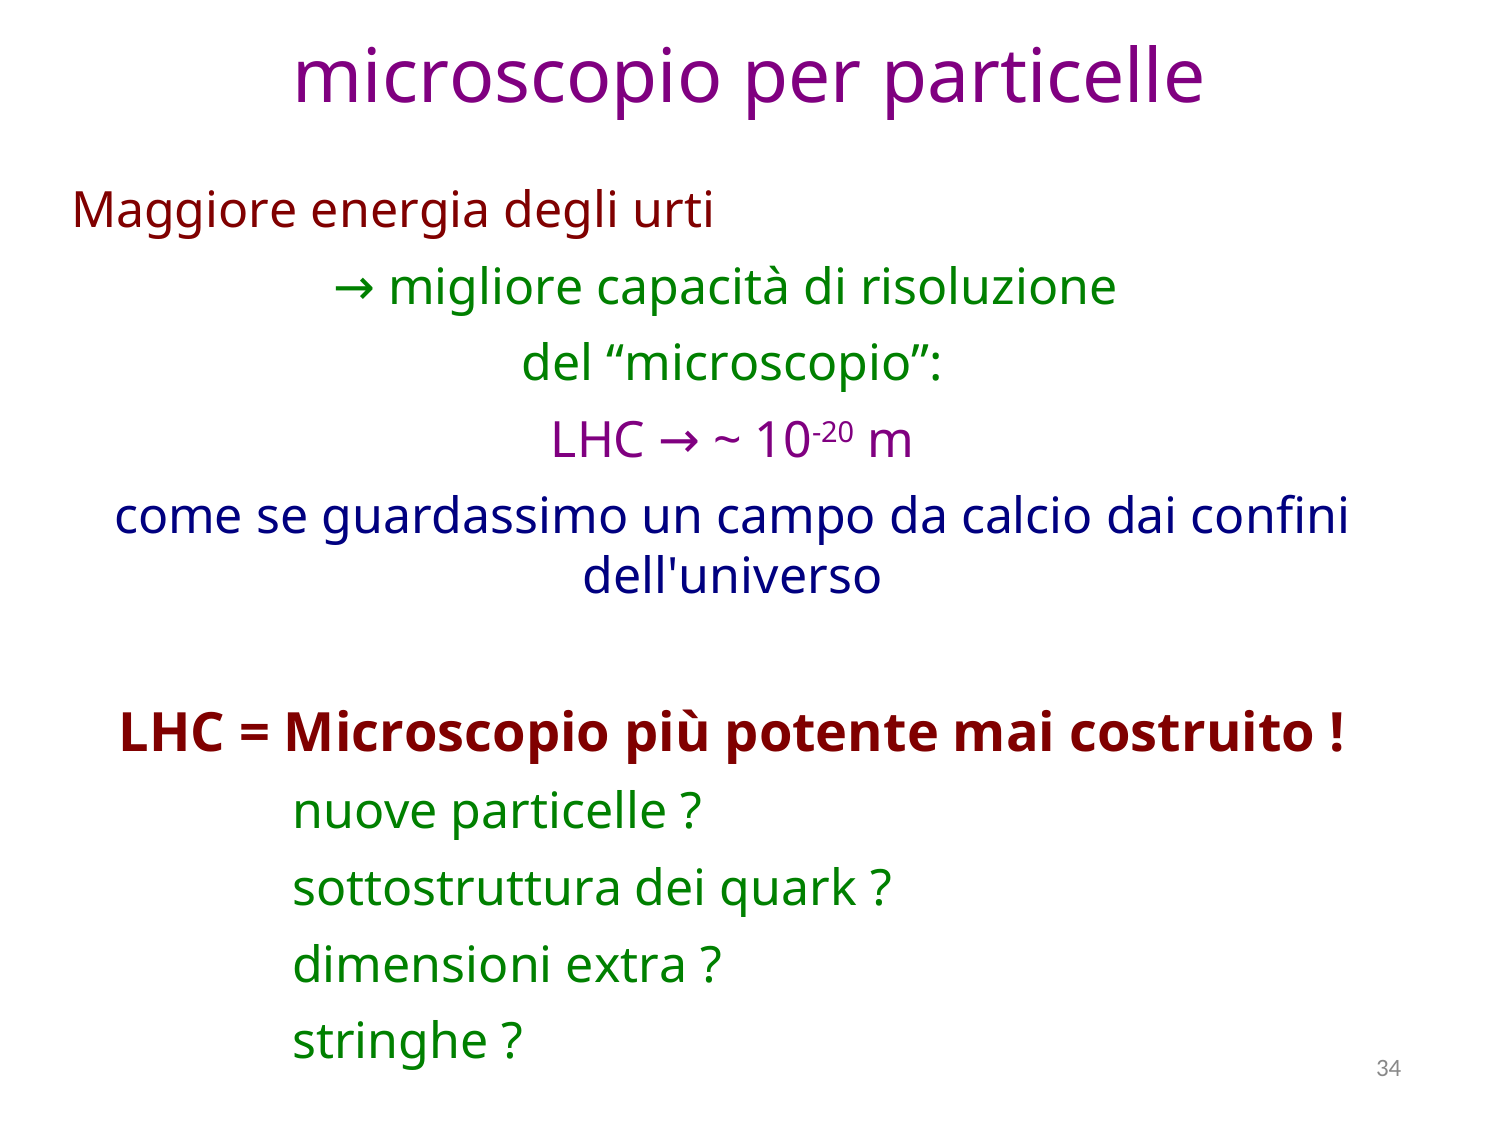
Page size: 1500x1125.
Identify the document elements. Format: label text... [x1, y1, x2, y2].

text_box Maggiore energia degli urti → migliore capacità di risoluzione del “microscopio”: LHC → ~ 10-20 m come se guardassimo un campo da calcio dai confini dell'universo LHC = Microscopio più potente mai costruito ! nuove particelle ? sottostruttura dei quark ? dimensioni extra ? stringhe ? [71, 194, 1394, 1052]
text_box <numero> [1074, 1042, 1417, 1095]
text_box microscopio per particelle [75, 0, 1424, 140]
